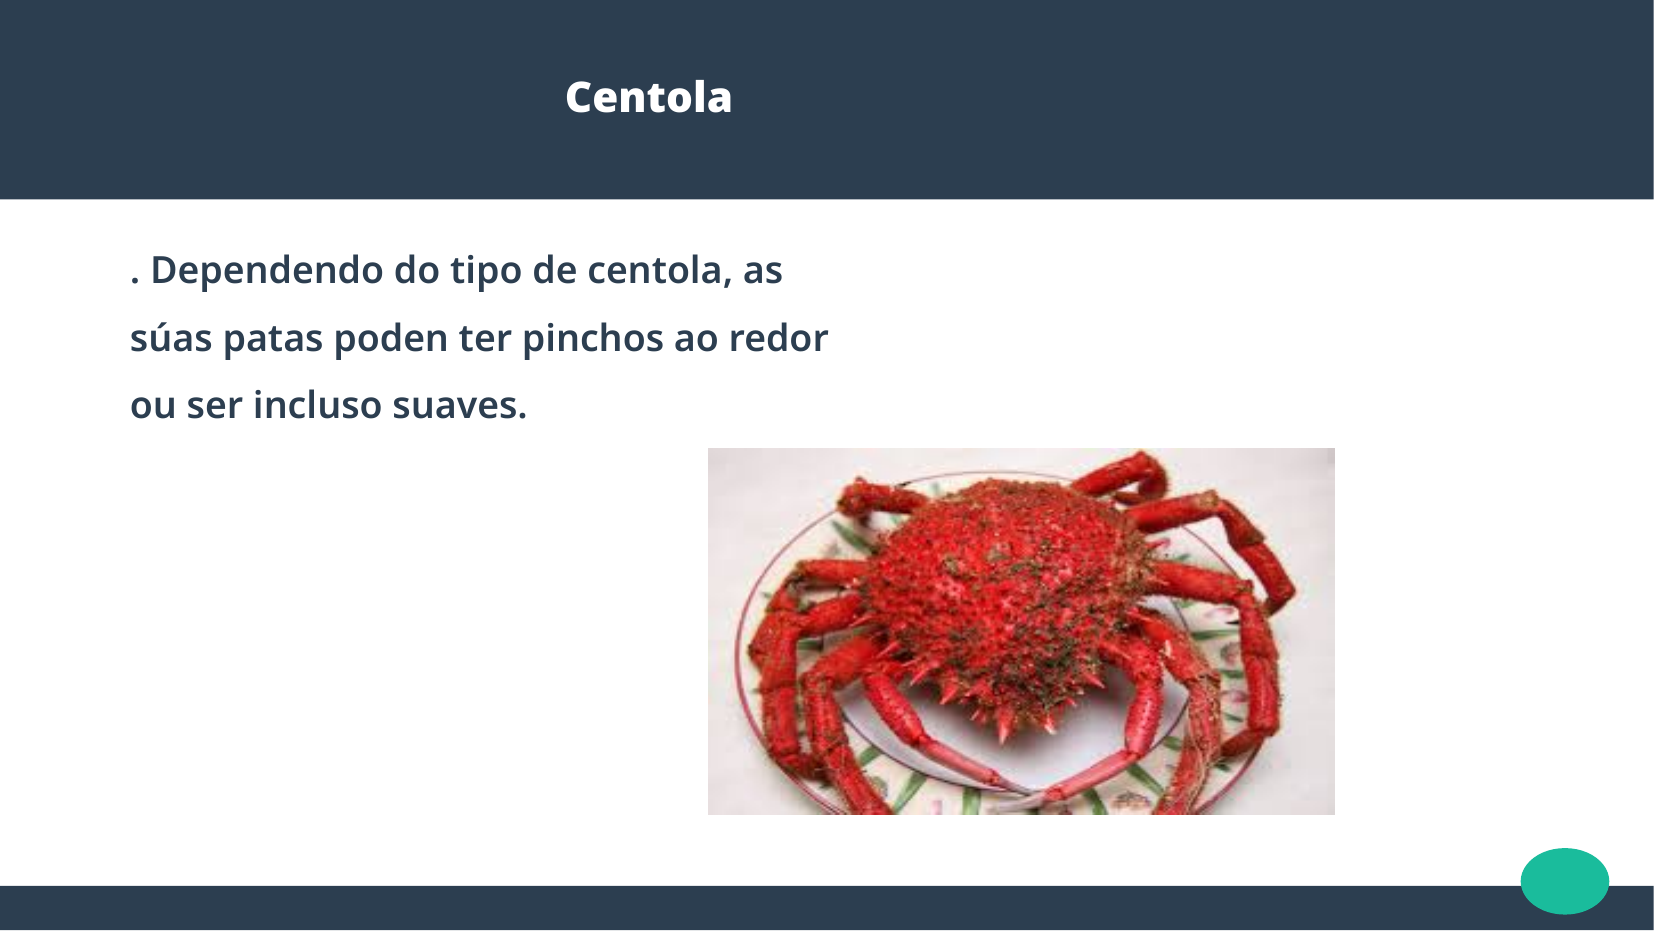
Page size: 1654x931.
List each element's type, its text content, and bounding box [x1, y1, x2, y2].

list . Dependendo do tipo de centola, as súas patas poden ter pinchos ao redor ou ser incluso suaves. [59, 243, 1595, 864]
picture [708, 448, 1335, 815]
title Centola [59, 37, 1595, 155]
